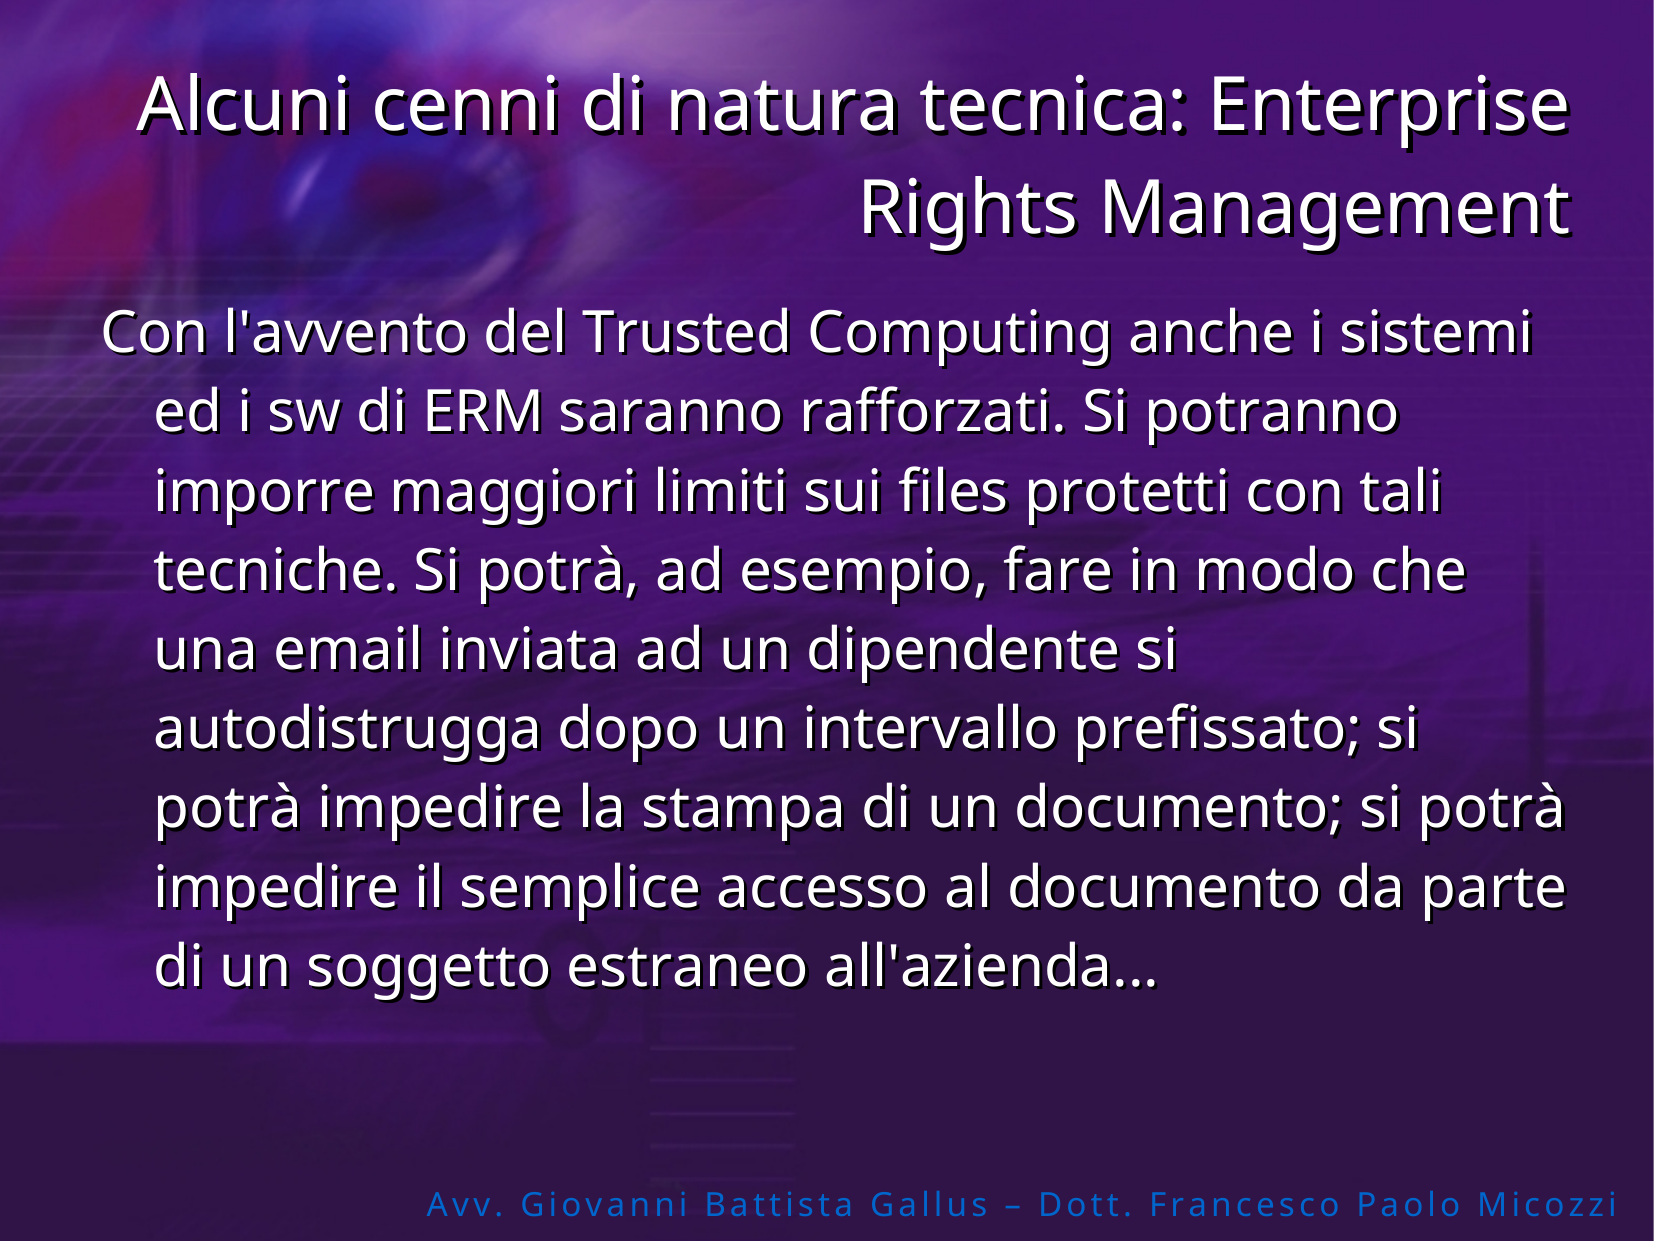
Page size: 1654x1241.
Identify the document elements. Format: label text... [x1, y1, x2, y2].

title Alcuni cenni di natura tecnica: Enterprise Rights Management [82, 49, 1571, 257]
list Con l'avvento del Trusted Computing anche i sistemi ed i sw di ERM saranno rafforzati. Si potranno imporre maggiori limiti sui files protetti con tali tecniche. Si potrà, ad esempio, fare in modo che una email inviata ad un dipendente si autodistrugga dopo un intervallo prefissato; si potrà impedire la stampa di un documento; si potrà impedire il semplice accesso al documento da parte di un soggetto estraneo all'azienda... [82, 290, 1571, 1109]
picture [0, 0, 1654, 1241]
